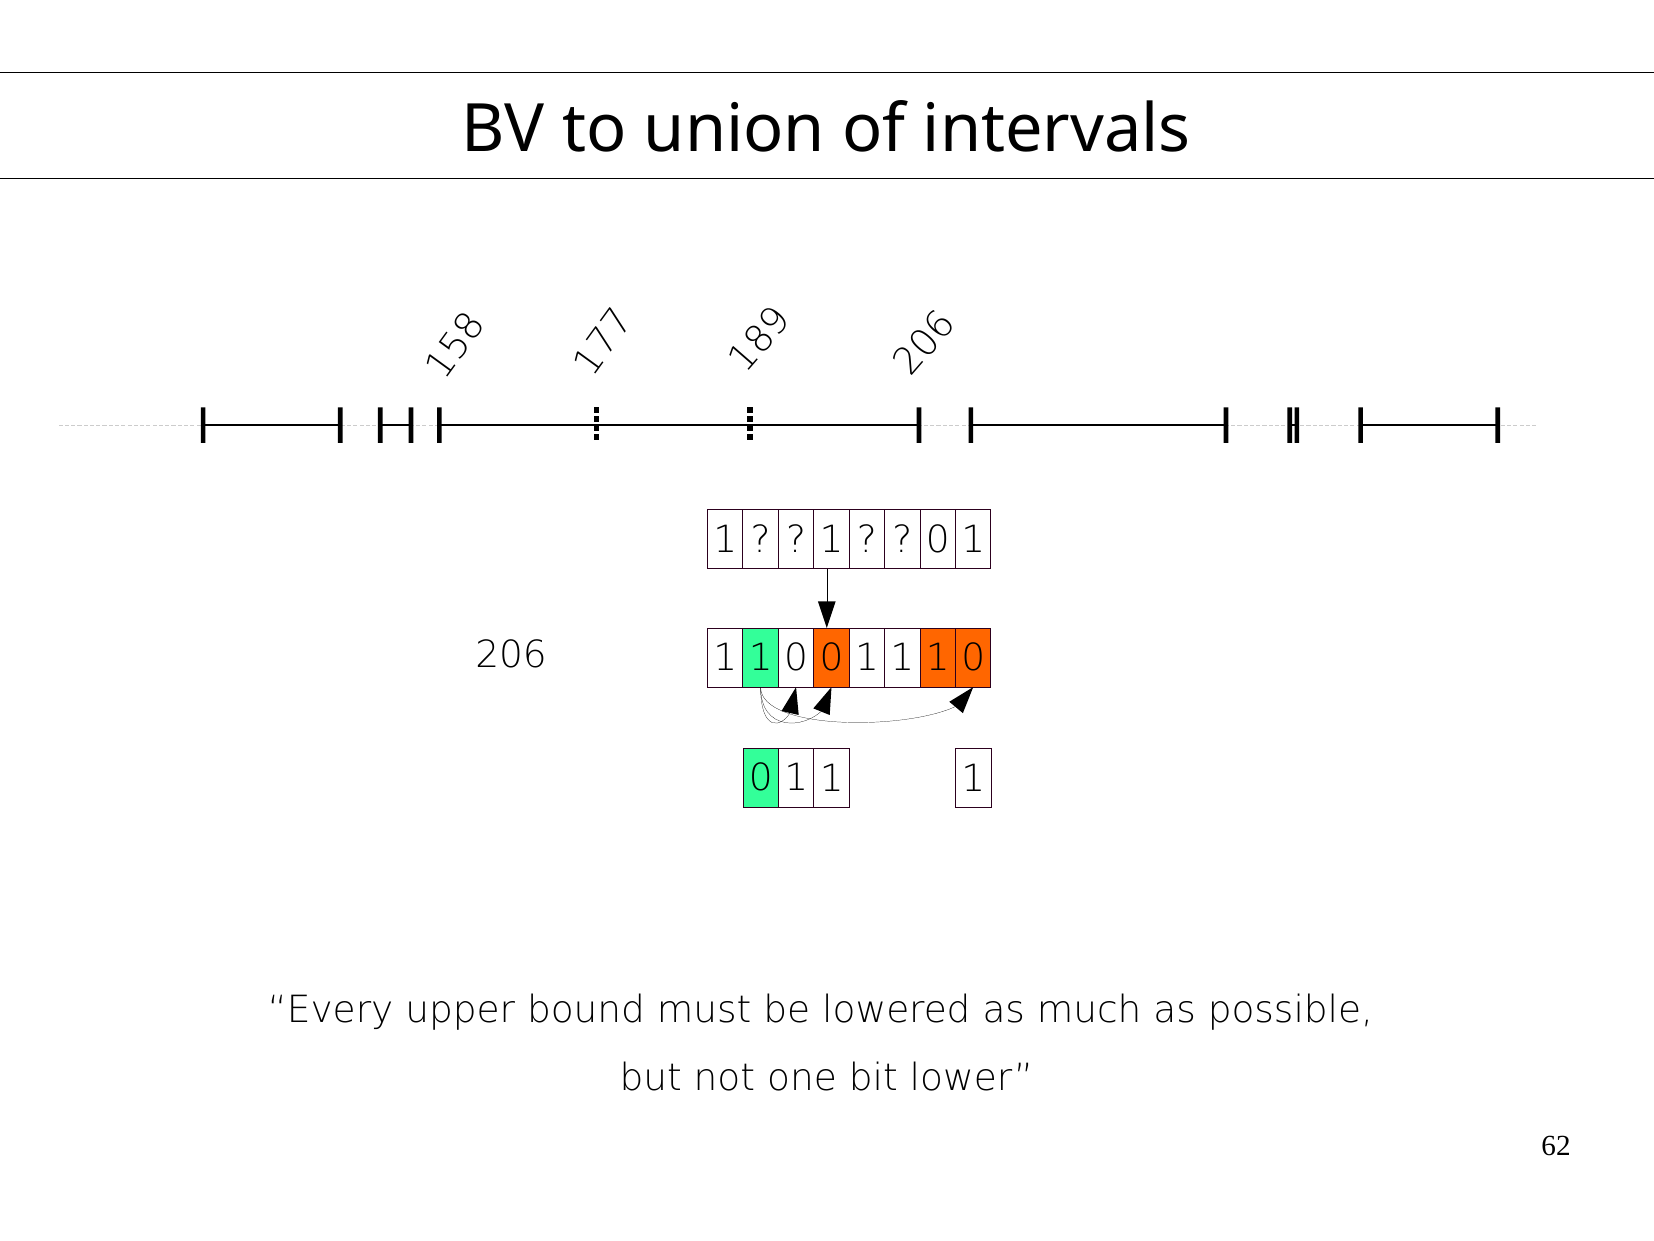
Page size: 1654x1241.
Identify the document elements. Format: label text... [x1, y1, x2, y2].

text_box 1 [849, 628, 884, 688]
text_box 1 [707, 628, 742, 688]
text_box 0 [743, 748, 778, 808]
text_box “Every upper bound must be lowered as much as possible, but not one bit lower” [148, 980, 1506, 1108]
text_box 206 [460, 625, 562, 685]
text_box ? [742, 509, 778, 569]
text_box 1 [955, 748, 992, 808]
text_box 206 [869, 285, 980, 400]
text_box 0 [955, 628, 991, 688]
text_box 0 [813, 628, 849, 688]
text_box 189 [704, 281, 815, 397]
text_box 1 [707, 509, 742, 569]
text_box ? [884, 509, 920, 569]
text_box 1 [778, 748, 814, 808]
text_box 0 [779, 628, 813, 688]
text_box 1 [742, 628, 779, 688]
text_box 0 [920, 509, 955, 569]
text_box ? [849, 509, 884, 569]
text_box 158 [401, 287, 509, 404]
text_box 177 [549, 283, 657, 400]
text_box 1 [814, 748, 850, 808]
text_box 1 [955, 509, 991, 569]
text_box BV to union of intervals [0, 72, 1654, 166]
text_box 1 [884, 628, 920, 688]
text_box 1 [813, 509, 849, 569]
text_box 1 [920, 628, 955, 688]
text_box ? [778, 509, 813, 569]
